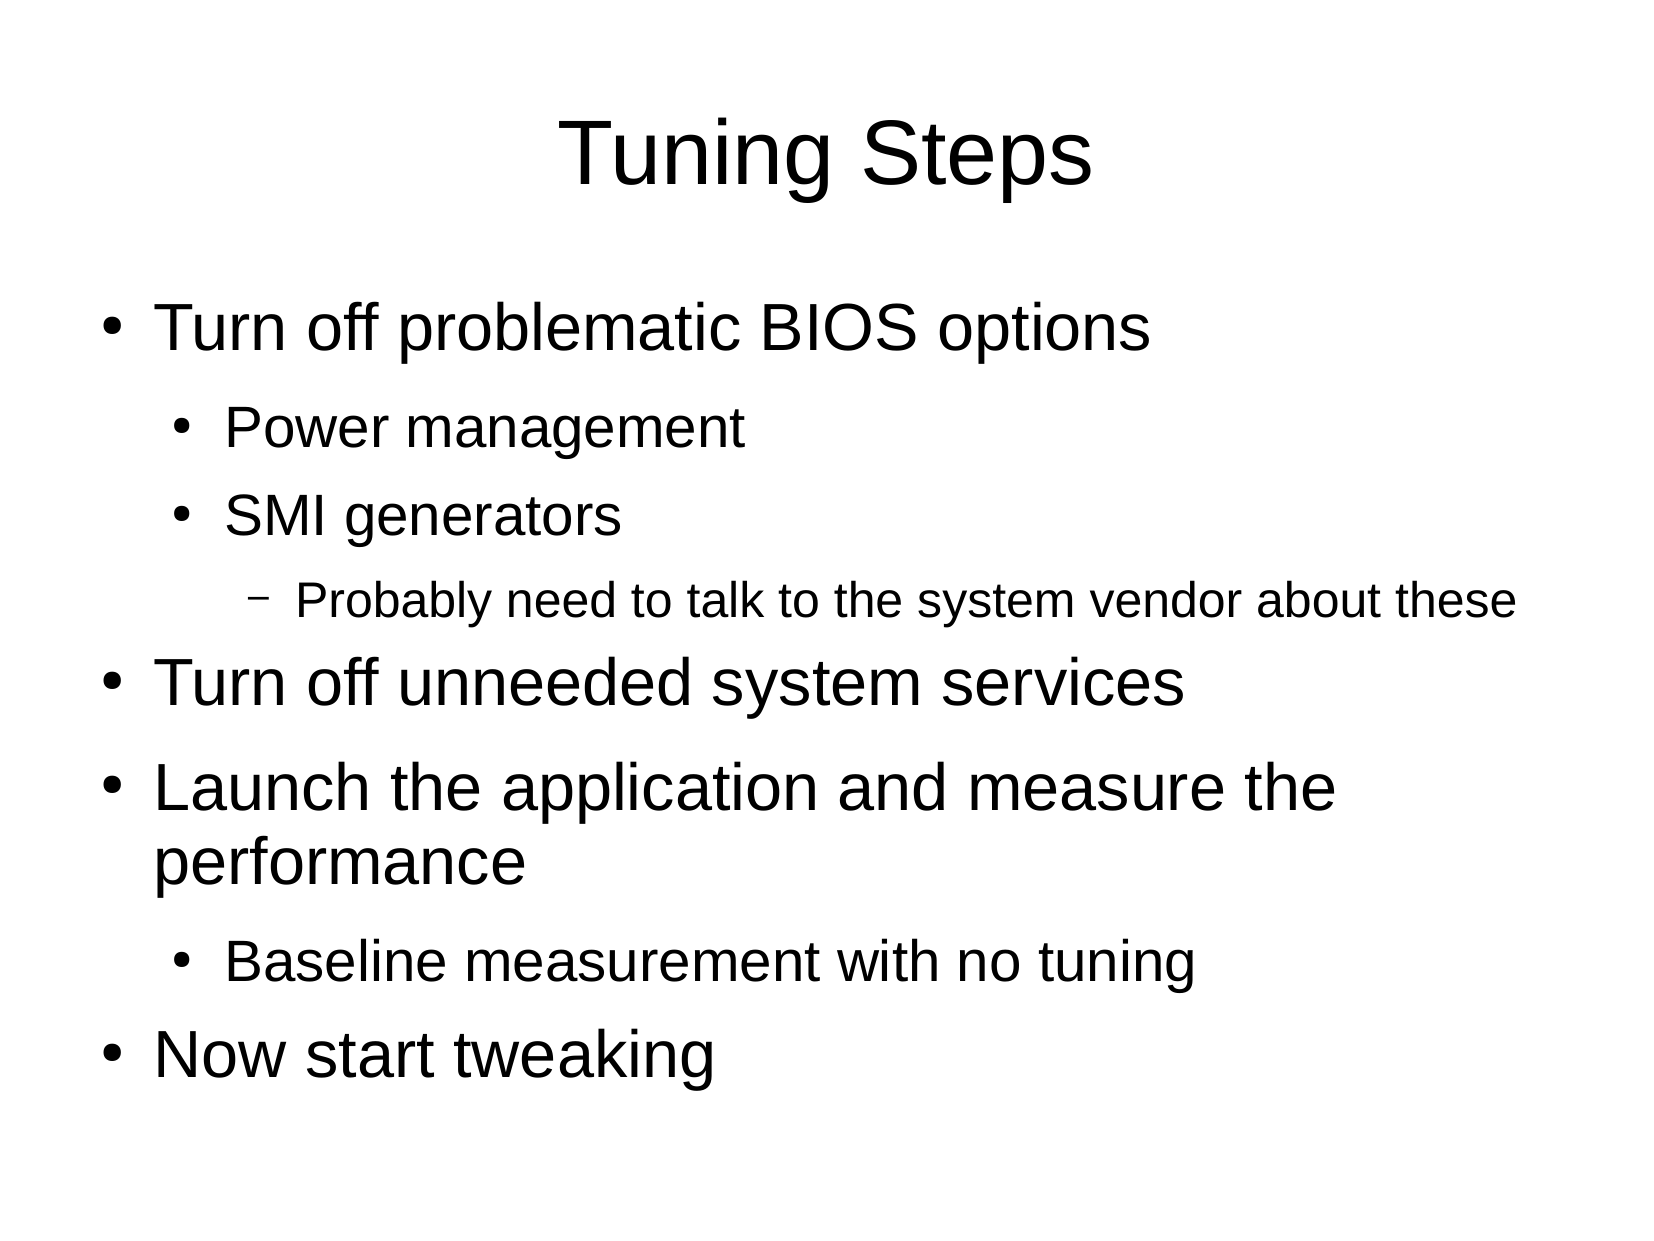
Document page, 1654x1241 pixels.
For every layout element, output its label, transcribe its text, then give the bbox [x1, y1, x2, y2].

title Tuning Steps [82, 56, 1571, 250]
list Turn off problematic BIOS options Power management SMI generators Probably need to talk to the system vendor about these Turn off unneeded system services Launch the application and measure the performance Baseline measurement with no tuning Now start tweaking [82, 290, 1571, 1197]
